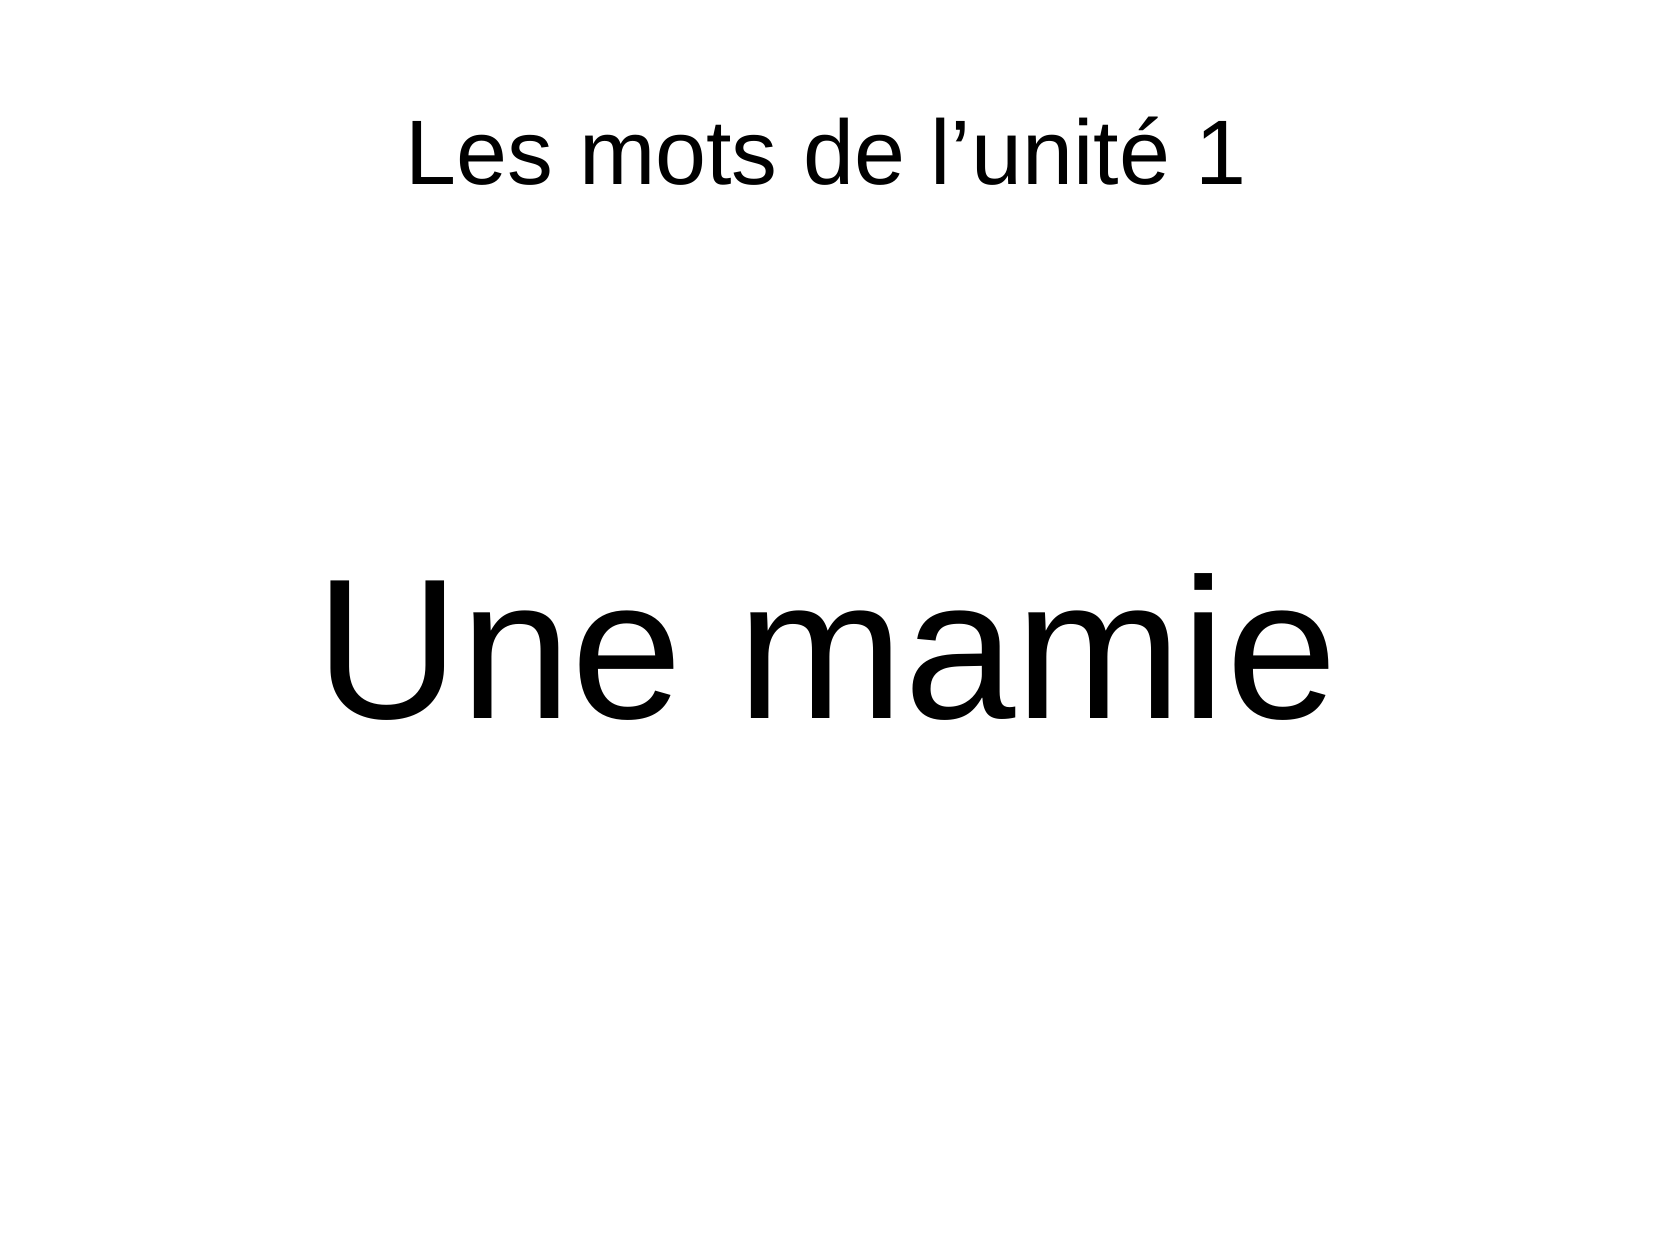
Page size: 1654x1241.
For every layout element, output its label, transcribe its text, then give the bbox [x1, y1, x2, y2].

subtitle Une mamie [82, 290, 1571, 1010]
title Les mots de l’unité 1 [82, 49, 1571, 257]
